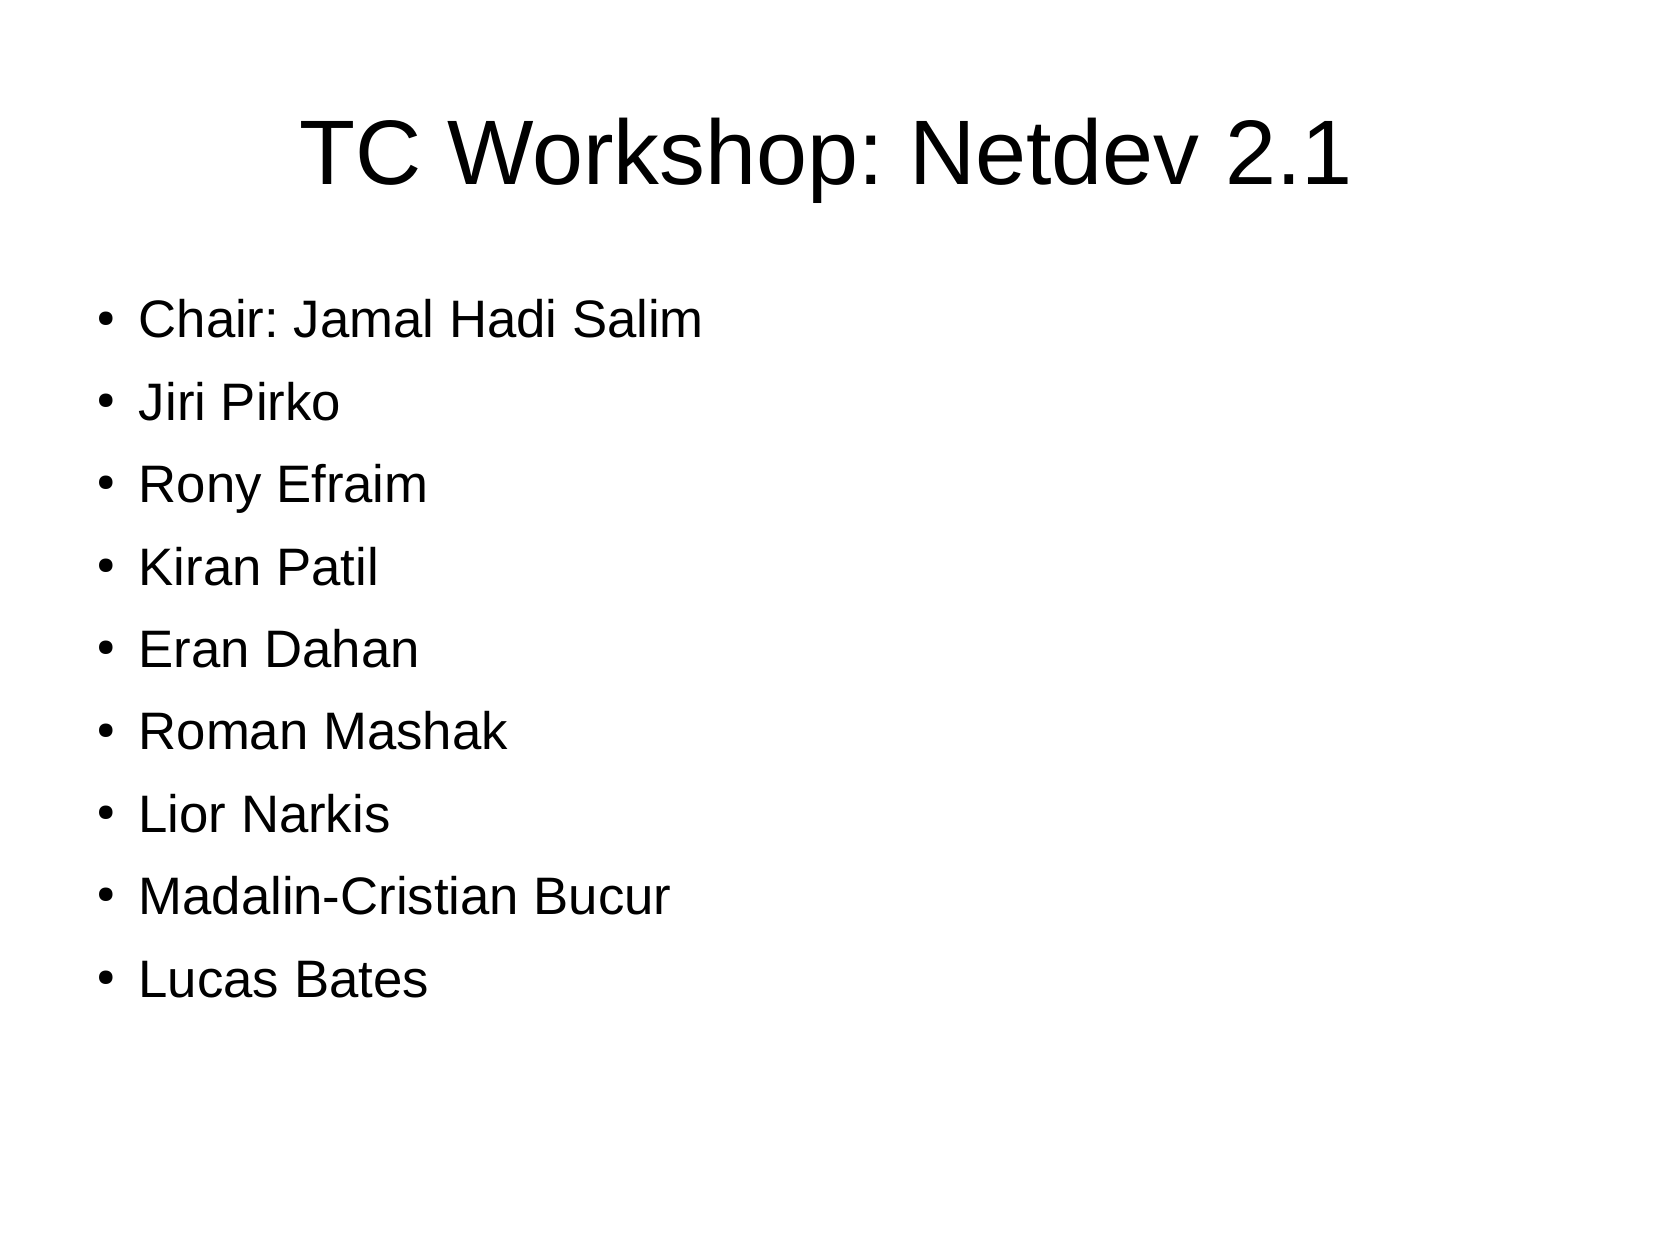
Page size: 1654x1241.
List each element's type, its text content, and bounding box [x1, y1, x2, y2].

list Chair: Jamal Hadi Salim Jiri Pirko Rony Efraim Kiran Patil Eran Dahan Roman Mashak Lior Narkis Madalin-Cristian Bucur Lucas Bates [82, 290, 1571, 1010]
title TC Workshop: Netdev 2.1 [82, 49, 1571, 257]
